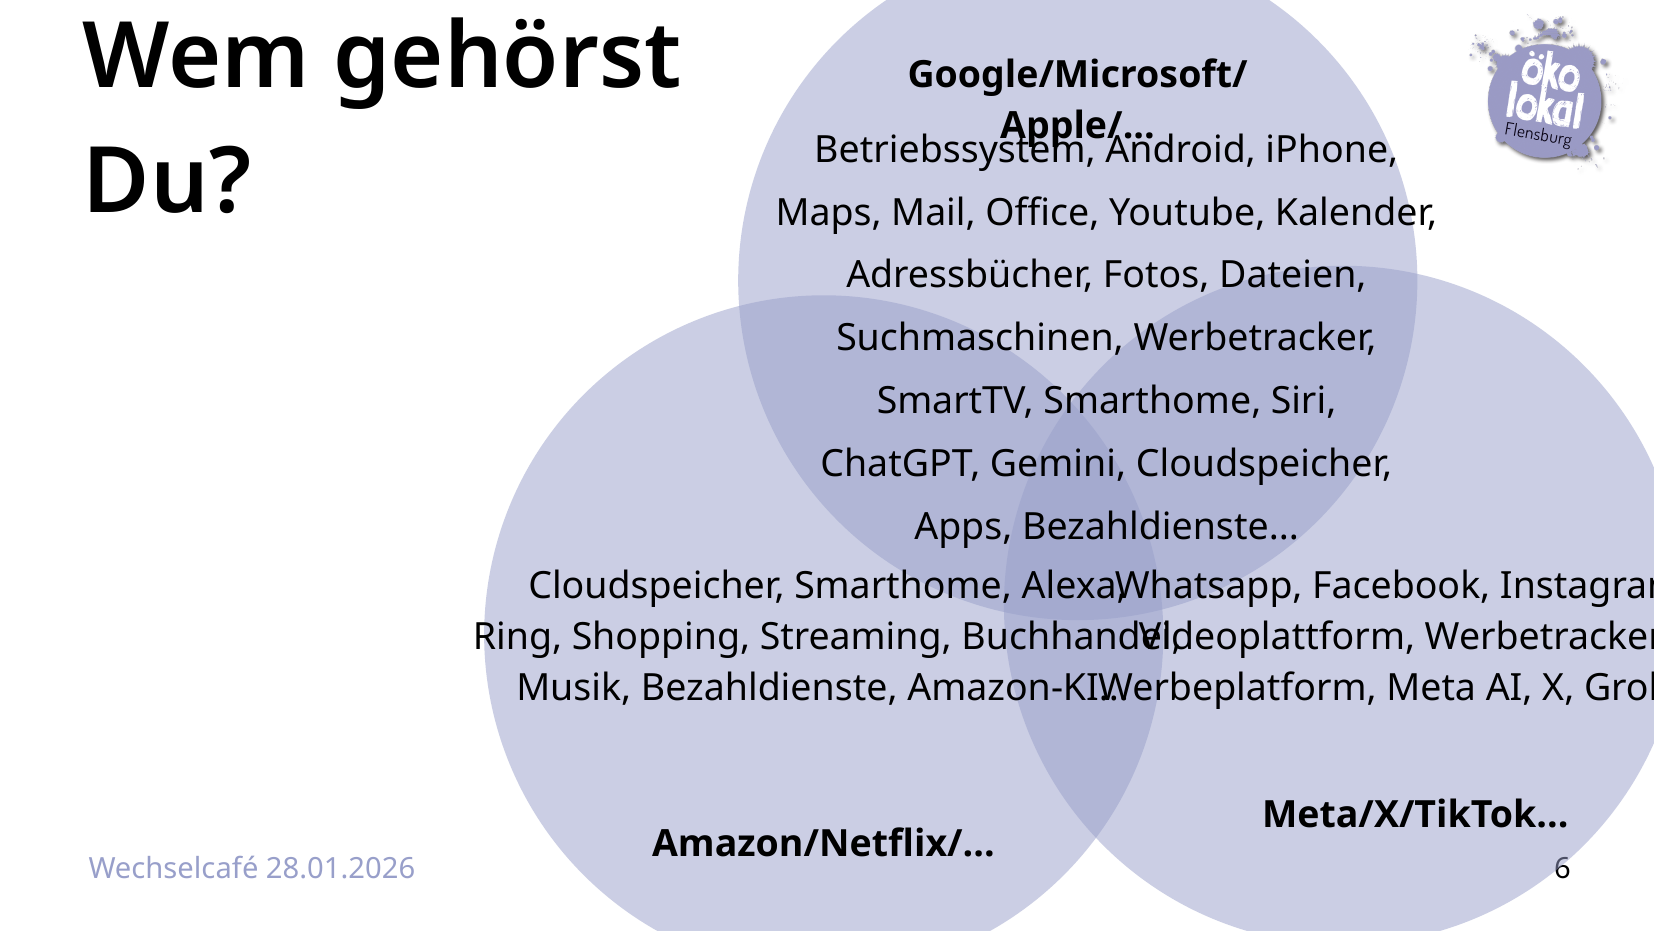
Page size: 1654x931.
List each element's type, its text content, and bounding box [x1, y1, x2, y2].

text_box Amazon/Netflix/... [484, 295, 1096, 931]
title Wem gehörst Du? [82, 37, 739, 193]
text_box Cloudspeicher, Smarthome, Alexa, Ring, Shopping, Streaming, Buchhandel, Musik, Bezahldienste, Amazon-KI... [533, 551, 1123, 709]
text_box Whatsapp, Facebook, Instagram, Videoplattform, Werbetracker, Werbeplatform, Meta AI, X, Grok... [1151, 551, 1654, 709]
text_box Google/Microsoft/Apple/... [738, 0, 1374, 305]
text_box Meta/X/TikTok... [1008, 268, 1654, 931]
picture [1444, 0, 1654, 178]
text_box Google/Microsoft/Apple/... [1390, 159, 1418, 273]
text_box Betriebssystem, Android, iPhone, Maps, Mail, Office, Youtube, Kalender, Adressbücher, Fotos, Dateien, Suchmaschinen, Werbetracker, SmartTV, Smarthome, Siri, ChatGPT, Gemini, Cloudspeicher, Apps, Bezahldienste... [833, 114, 1390, 533]
